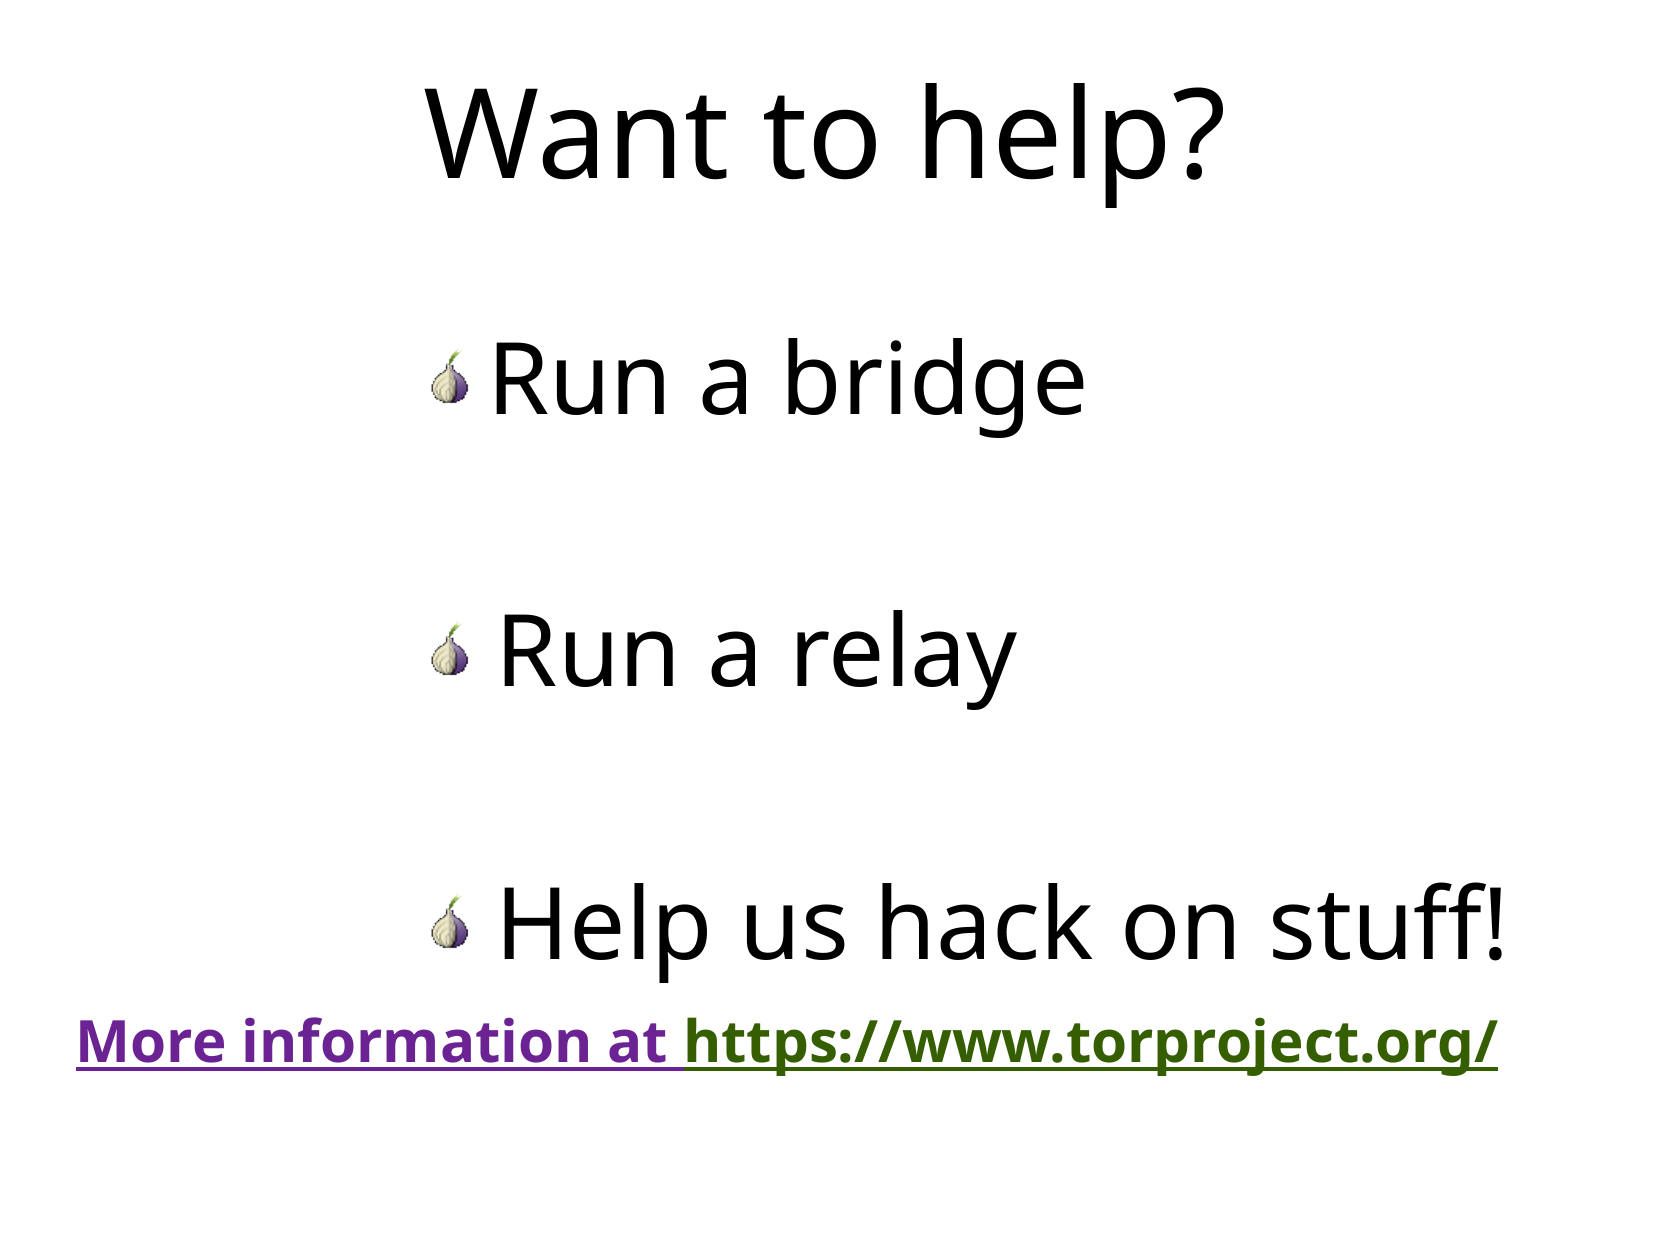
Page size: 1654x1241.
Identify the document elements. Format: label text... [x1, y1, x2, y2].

picture [430, 891, 470, 950]
text_box More information at https://www.torproject.org/ [61, 992, 1654, 1163]
text_box Run a bridge Run a relay Help us hack on stuff! [416, 300, 1487, 886]
text_box Want to help? [408, 37, 1236, 195]
